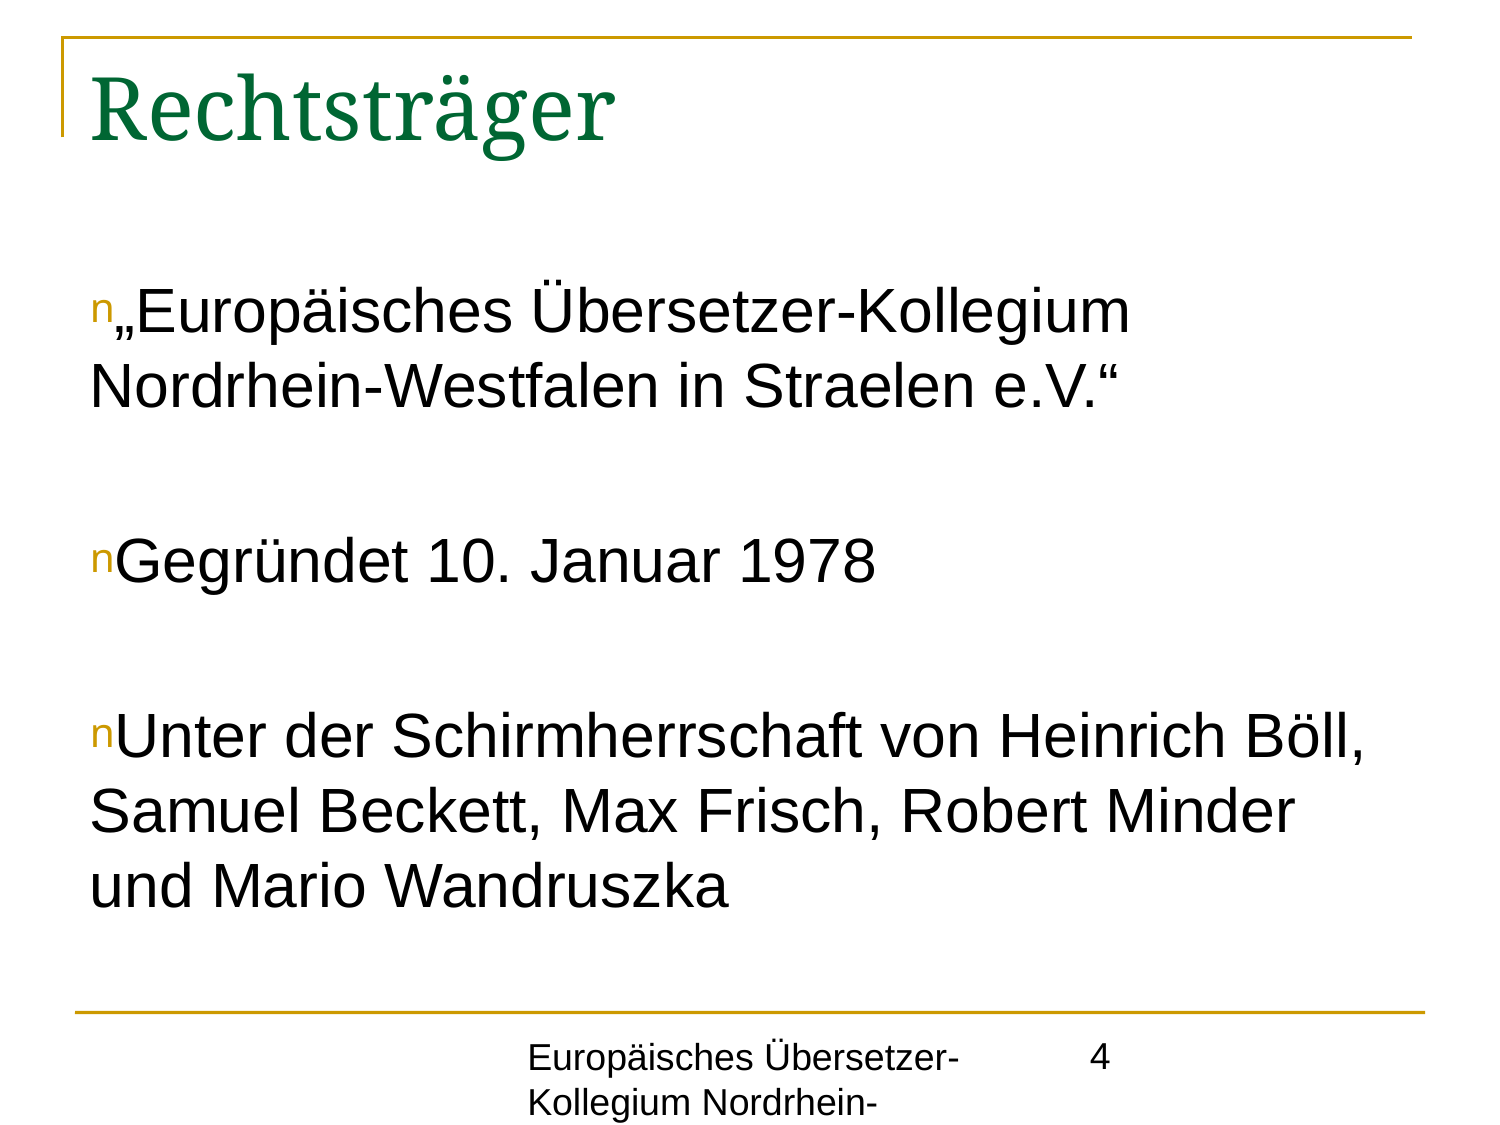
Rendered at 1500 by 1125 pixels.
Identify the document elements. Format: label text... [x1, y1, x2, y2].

text_box Europäisches Übersetzer-Kollegium Nordrhein-Westfalen in Straelen [512, 1025, 988, 1100]
title Rechtsträger [75, 45, 1425, 233]
list „Europäisches Übersetzer-Kollegium Nordrhein-Westfalen in Straelen e.V.“ Gegründet 10. Januar 1978 Unter der Schirmherrschaft von Heinrich Böll, Samuel Beckett, Max Frisch, Robert Minder und Mario Wandruszka [75, 262, 1425, 1006]
text_box [1074, 1024, 1425, 1100]
